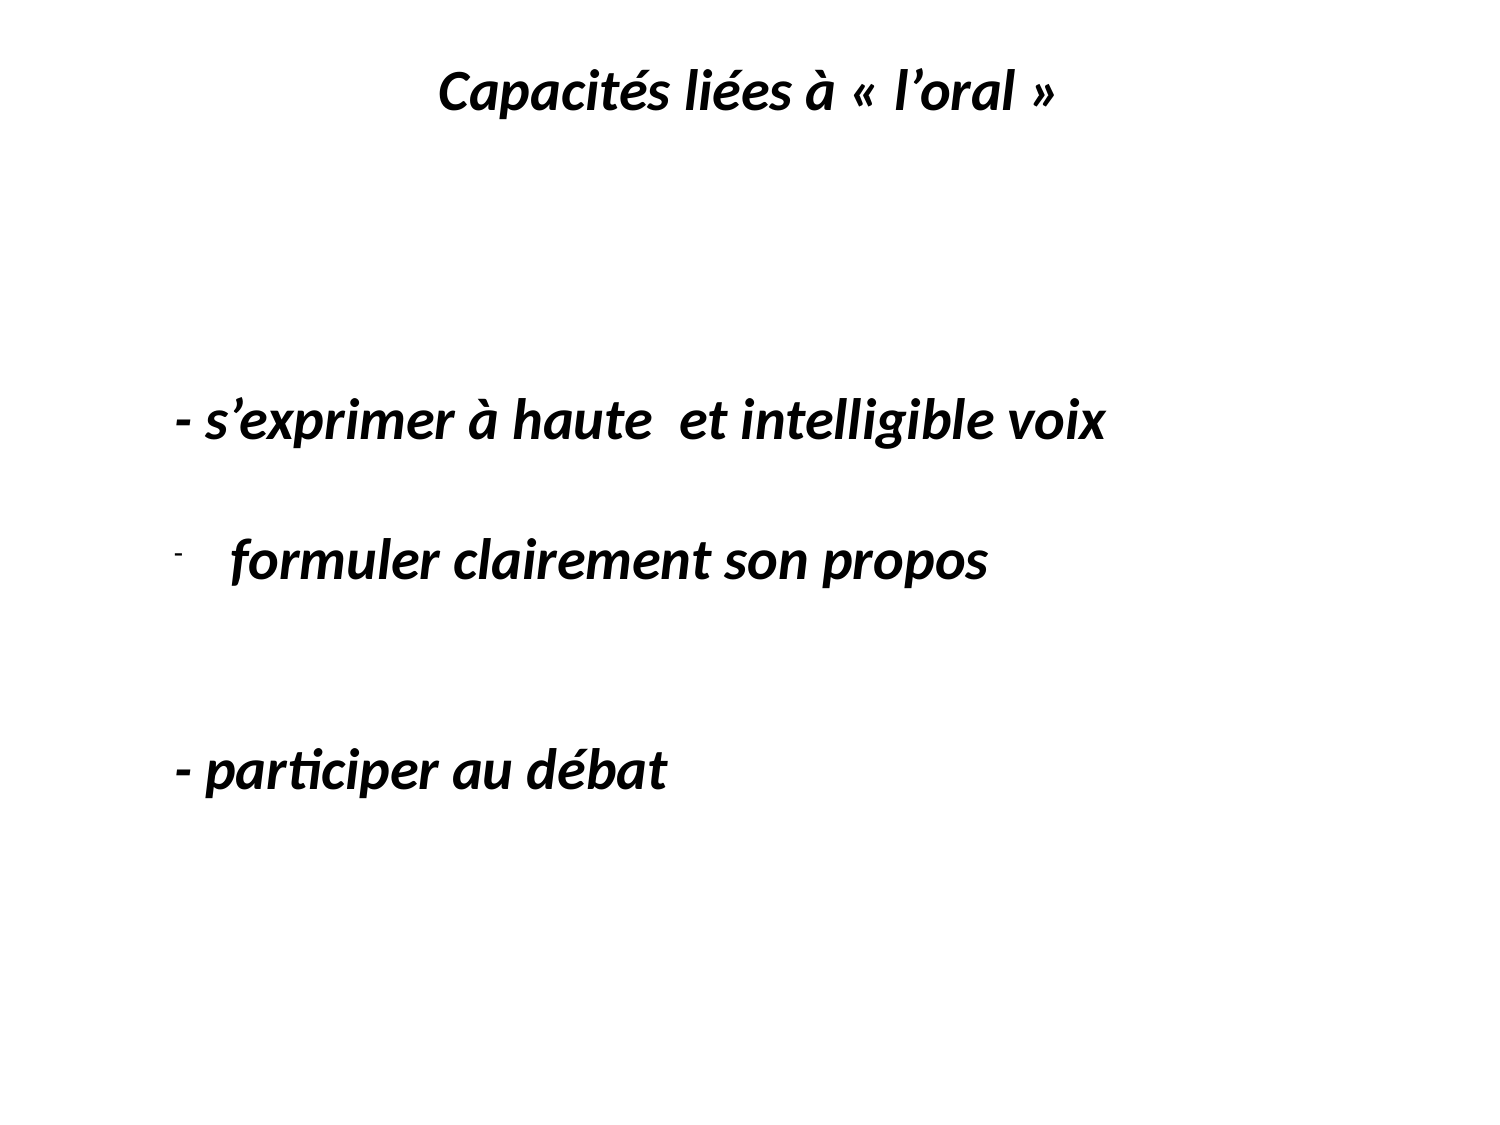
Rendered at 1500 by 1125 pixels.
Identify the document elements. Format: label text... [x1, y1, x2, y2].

title Capacités liées à « l’oral » [75, 45, 1425, 233]
text_box - s’exprimer à haute et intelligible voix formuler clairement son propos - participer au débat [159, 373, 1329, 809]
